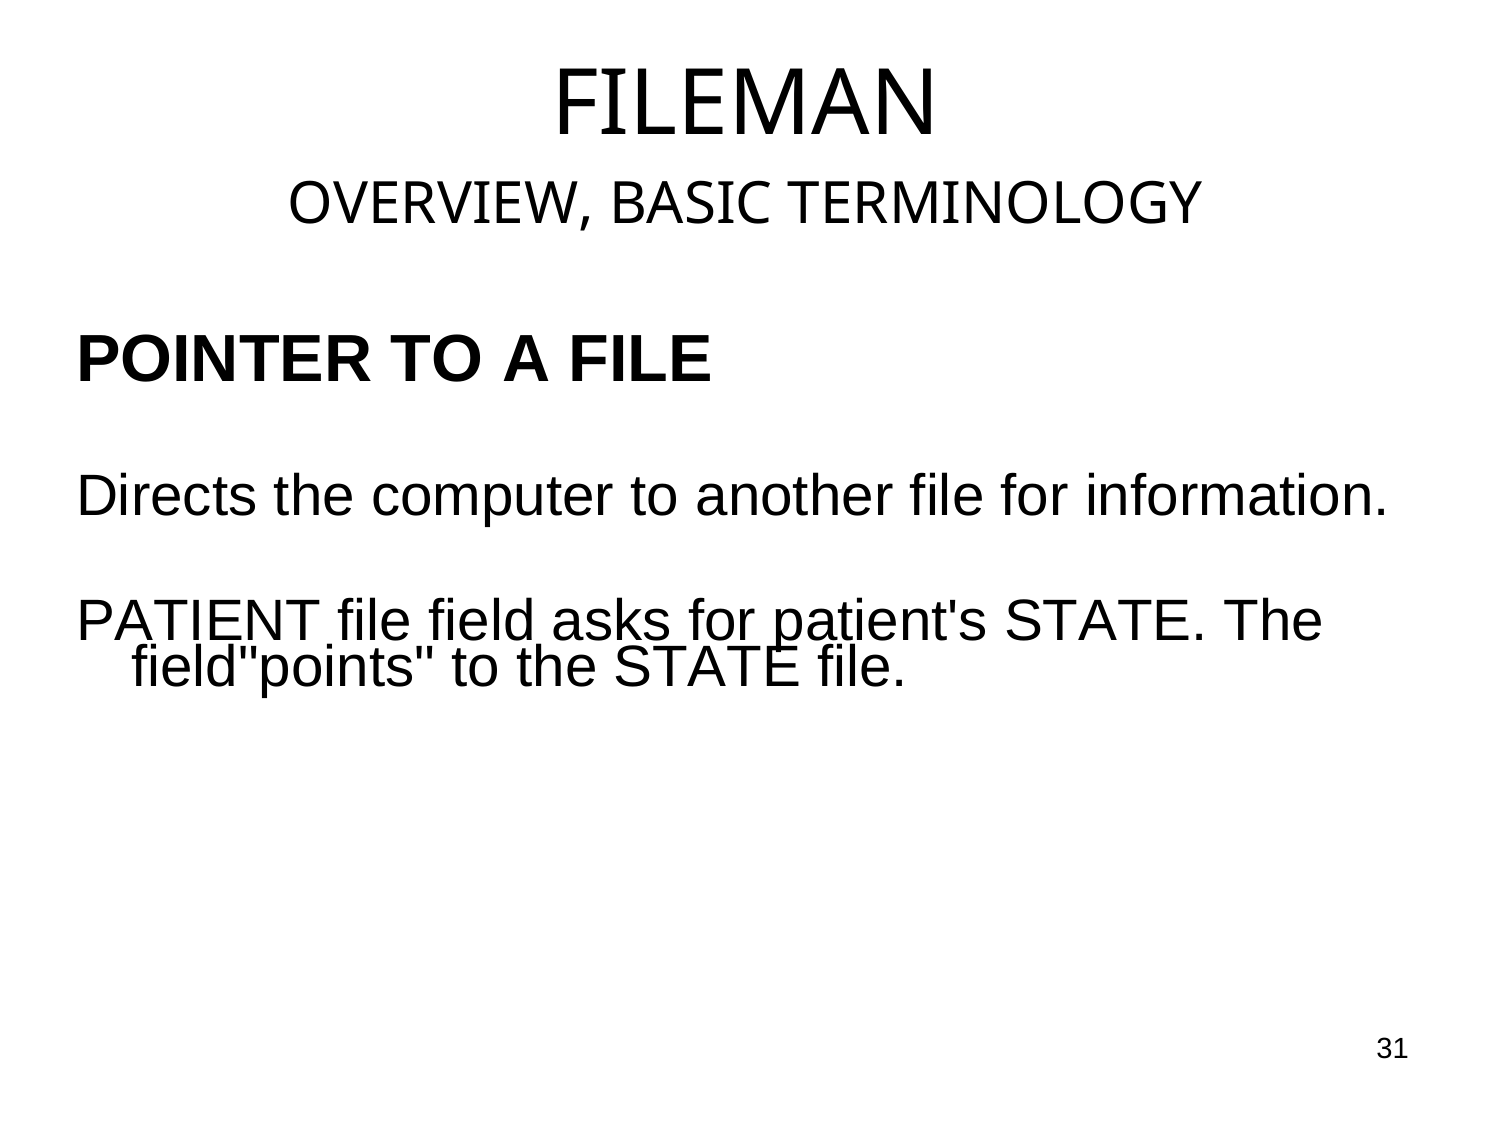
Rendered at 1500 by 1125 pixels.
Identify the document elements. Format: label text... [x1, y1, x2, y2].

list POINTER TO A FILE Directs the computer to another file for information. PATIENT file field asks for patient's STATE. The field"points" to the STATE file. [76, 247, 1426, 976]
title FILEMAN OVERVIEW, BASIC TERMINOLOGY [71, 32, 1421, 245]
